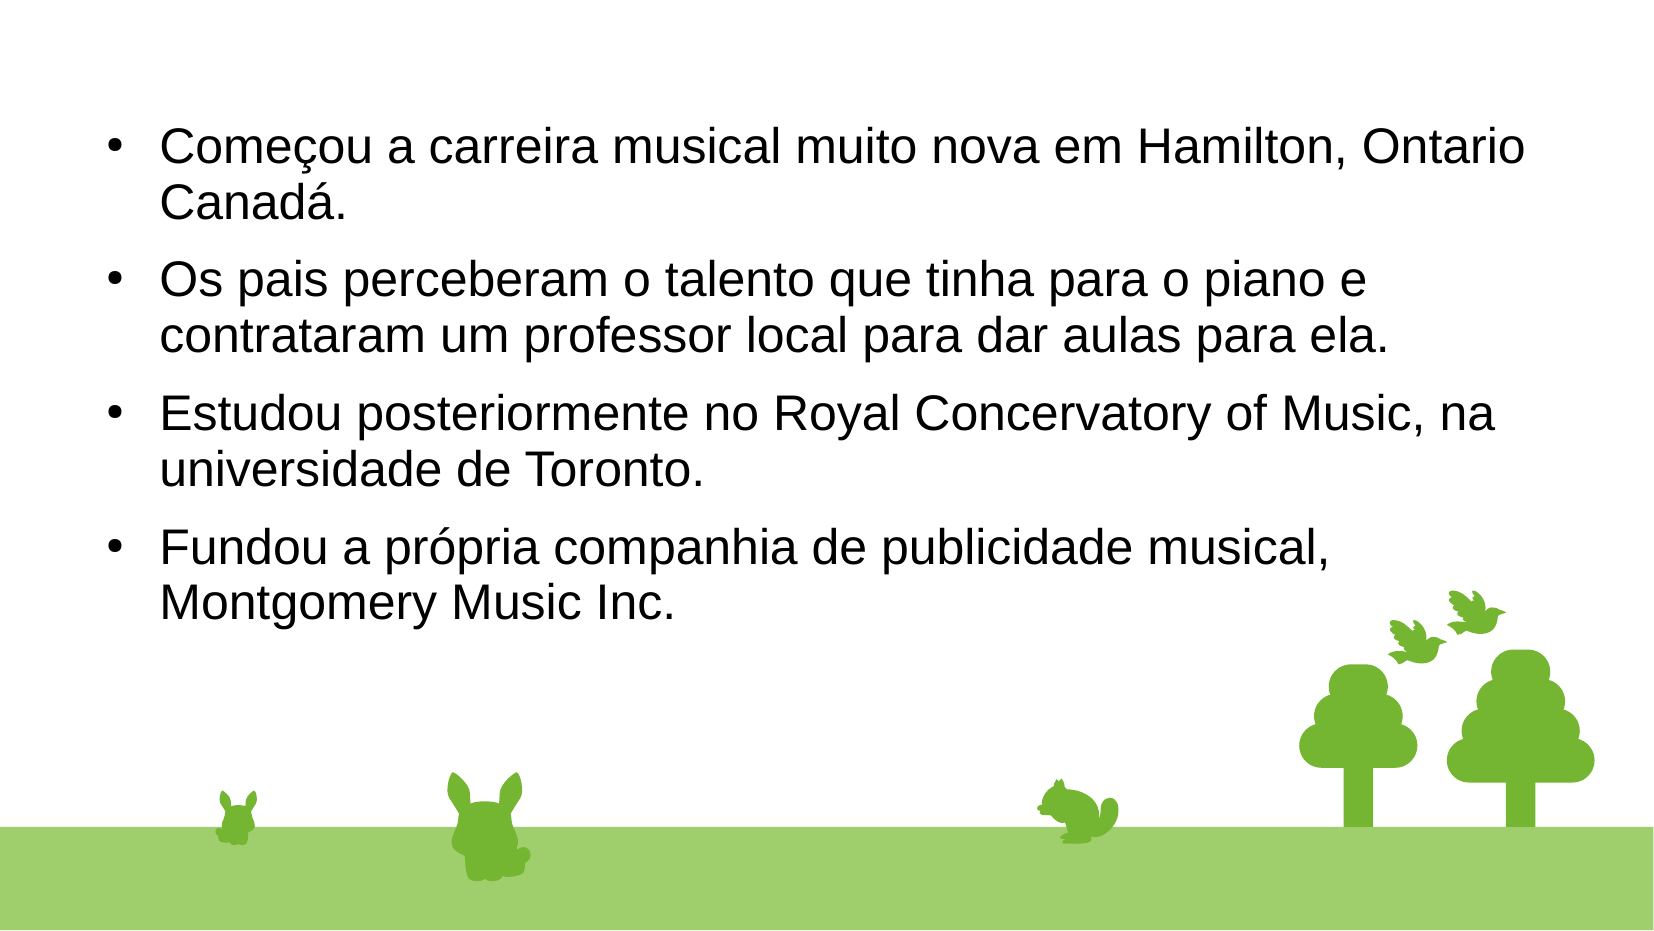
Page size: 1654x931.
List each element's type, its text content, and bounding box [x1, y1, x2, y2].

list Começou a carreira musical muito nova em Hamilton, Ontario Canadá. Os pais perceberam o talento que tinha para o piano e contrataram um professor local para dar aulas para ela. Estudou posteriormente no Royal Concervatory of Music, na universidade de Toronto. Fundou a própria companhia de publicidade musical, Montgomery Music Inc. [88, 118, 1565, 680]
